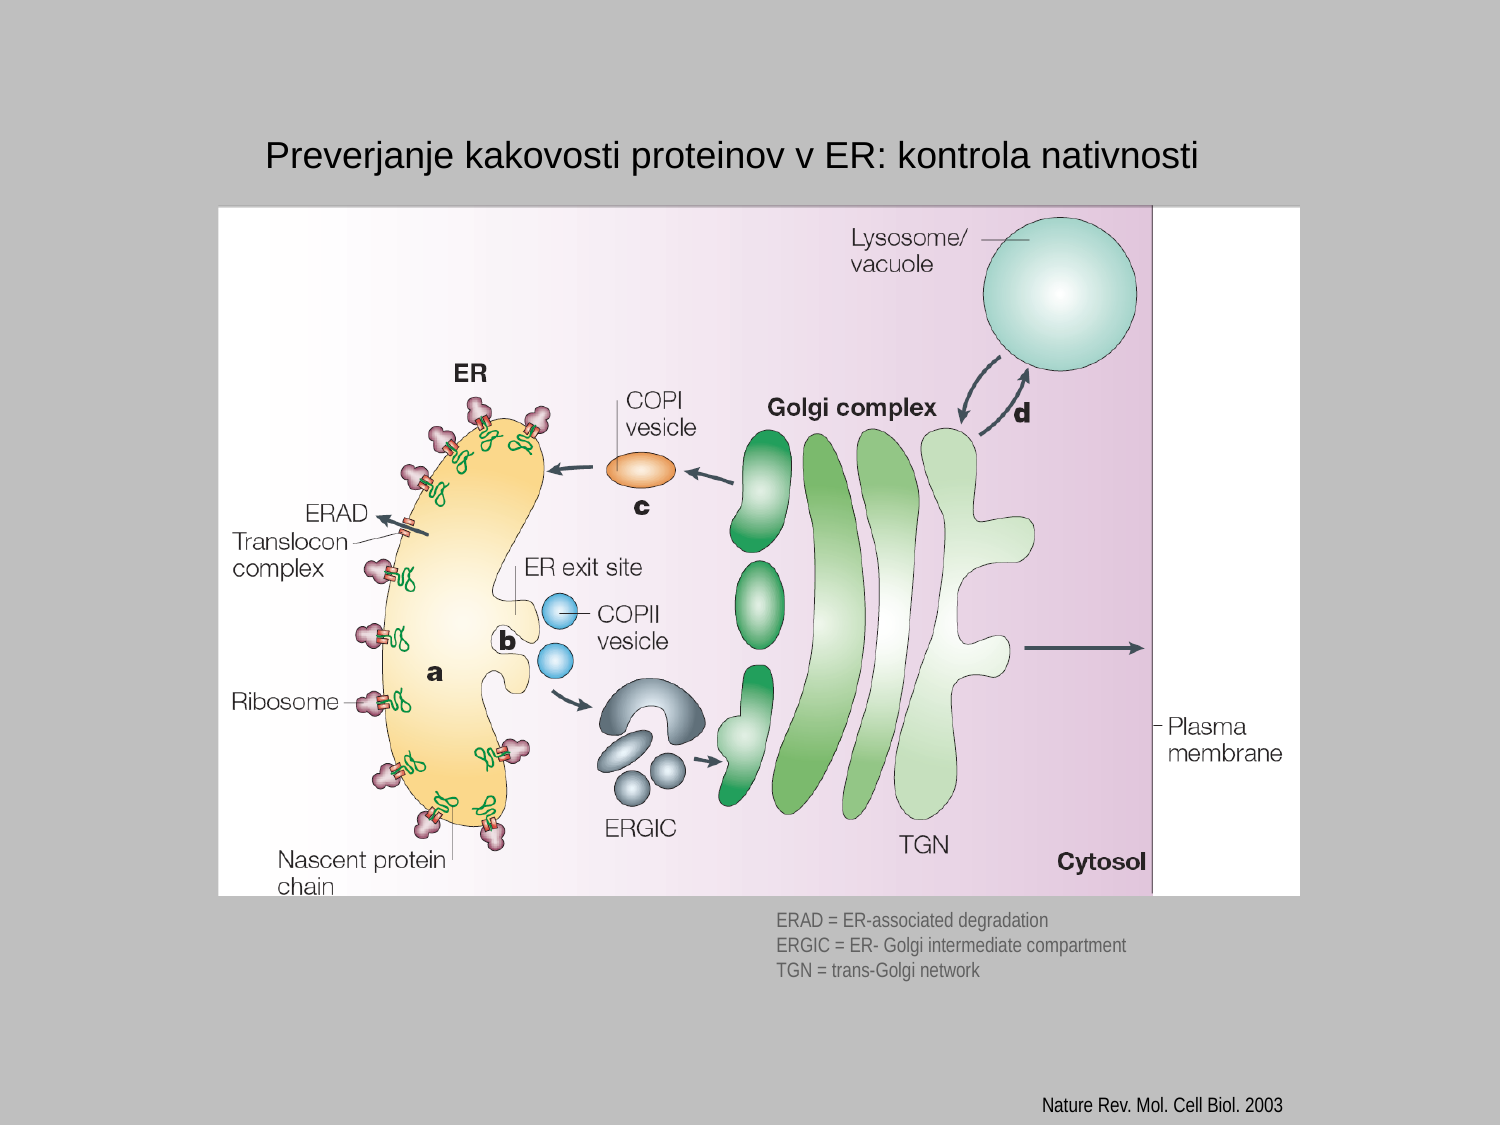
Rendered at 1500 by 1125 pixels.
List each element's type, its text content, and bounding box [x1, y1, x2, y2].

text_box Preverjanje kakovosti proteinov v ER: kontrola nativnosti [250, 123, 1215, 184]
text_box Nature Rev. Mol. Cell Biol. 2003 [1027, 1084, 1299, 1125]
picture [218, 205, 1300, 896]
text_box ERAD = ER-associated degradation ERGIC = ER- Golgi intermediate compartment TGN = trans-Golgi network [761, 899, 1142, 990]
